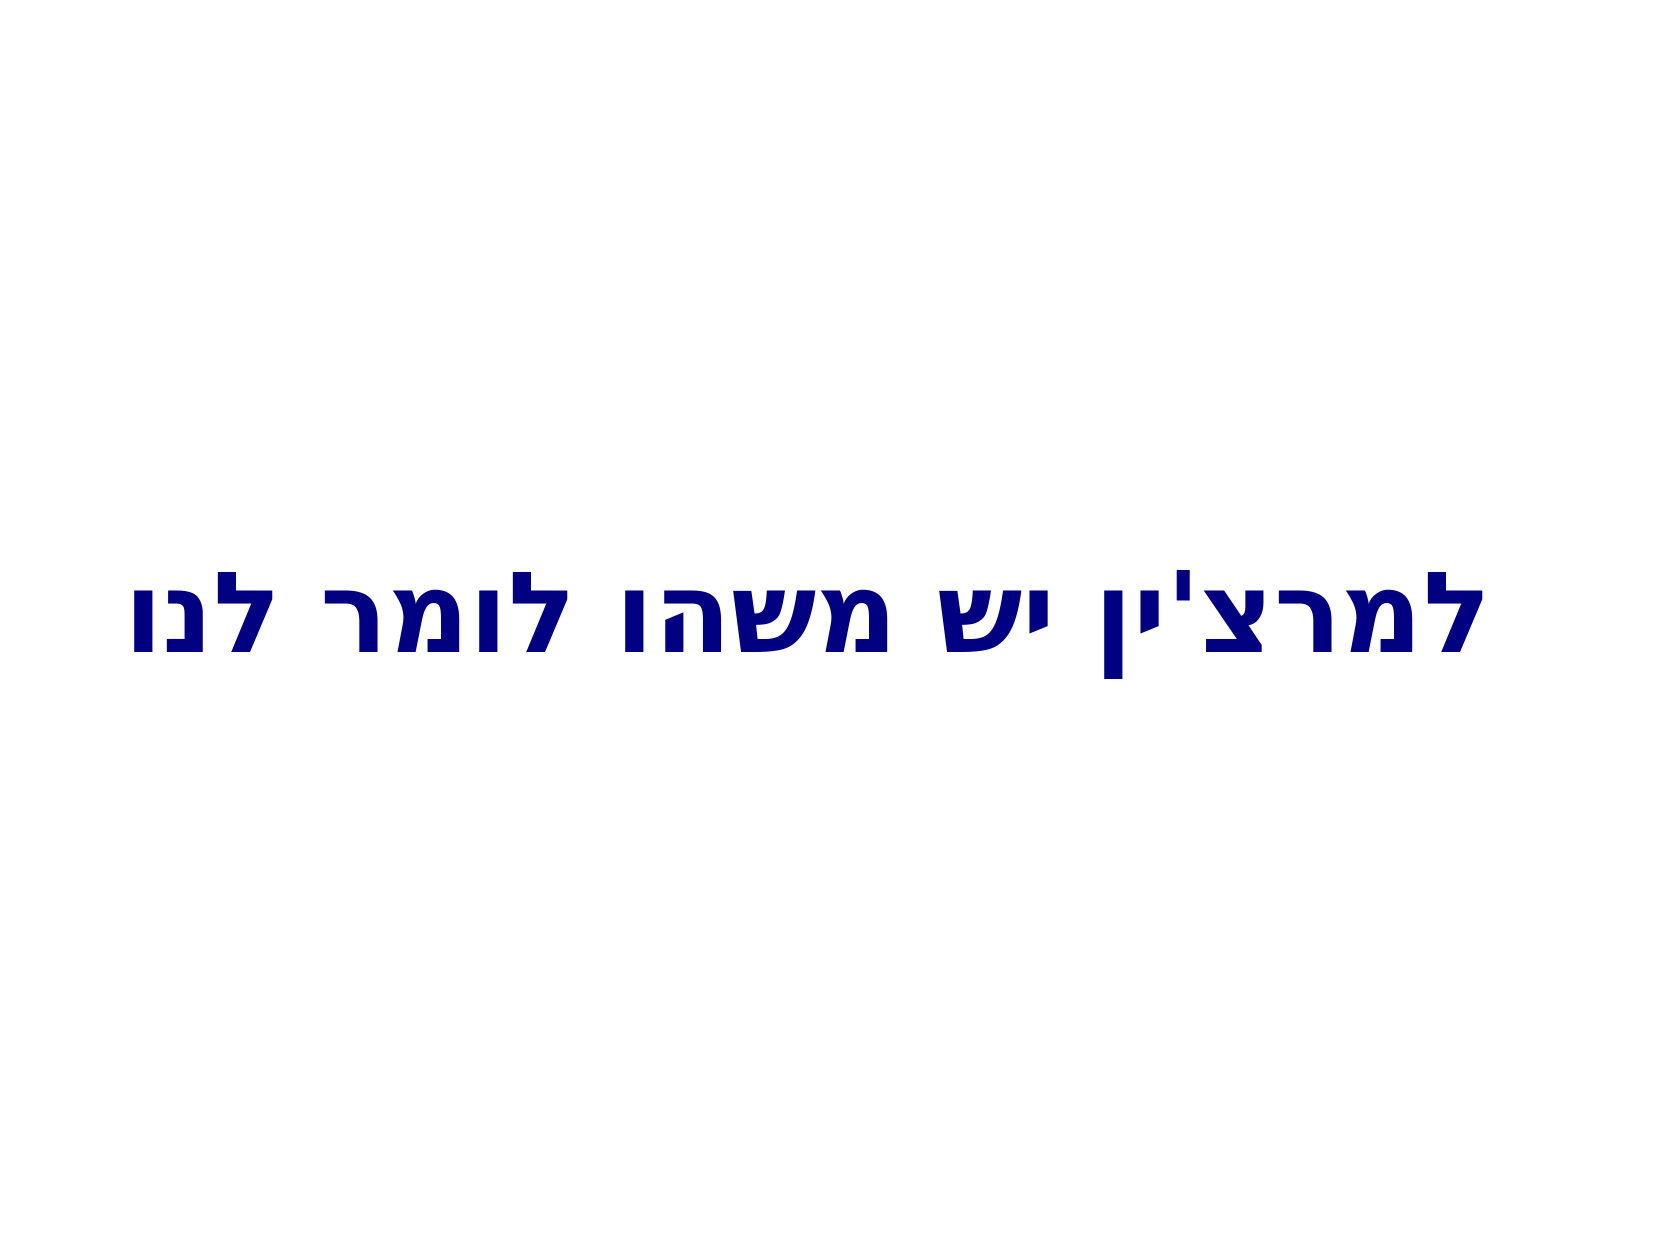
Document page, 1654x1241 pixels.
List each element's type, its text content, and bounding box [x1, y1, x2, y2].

text_box למרצ'ין יש משהו לומר לנו [236, 540, 1507, 680]
